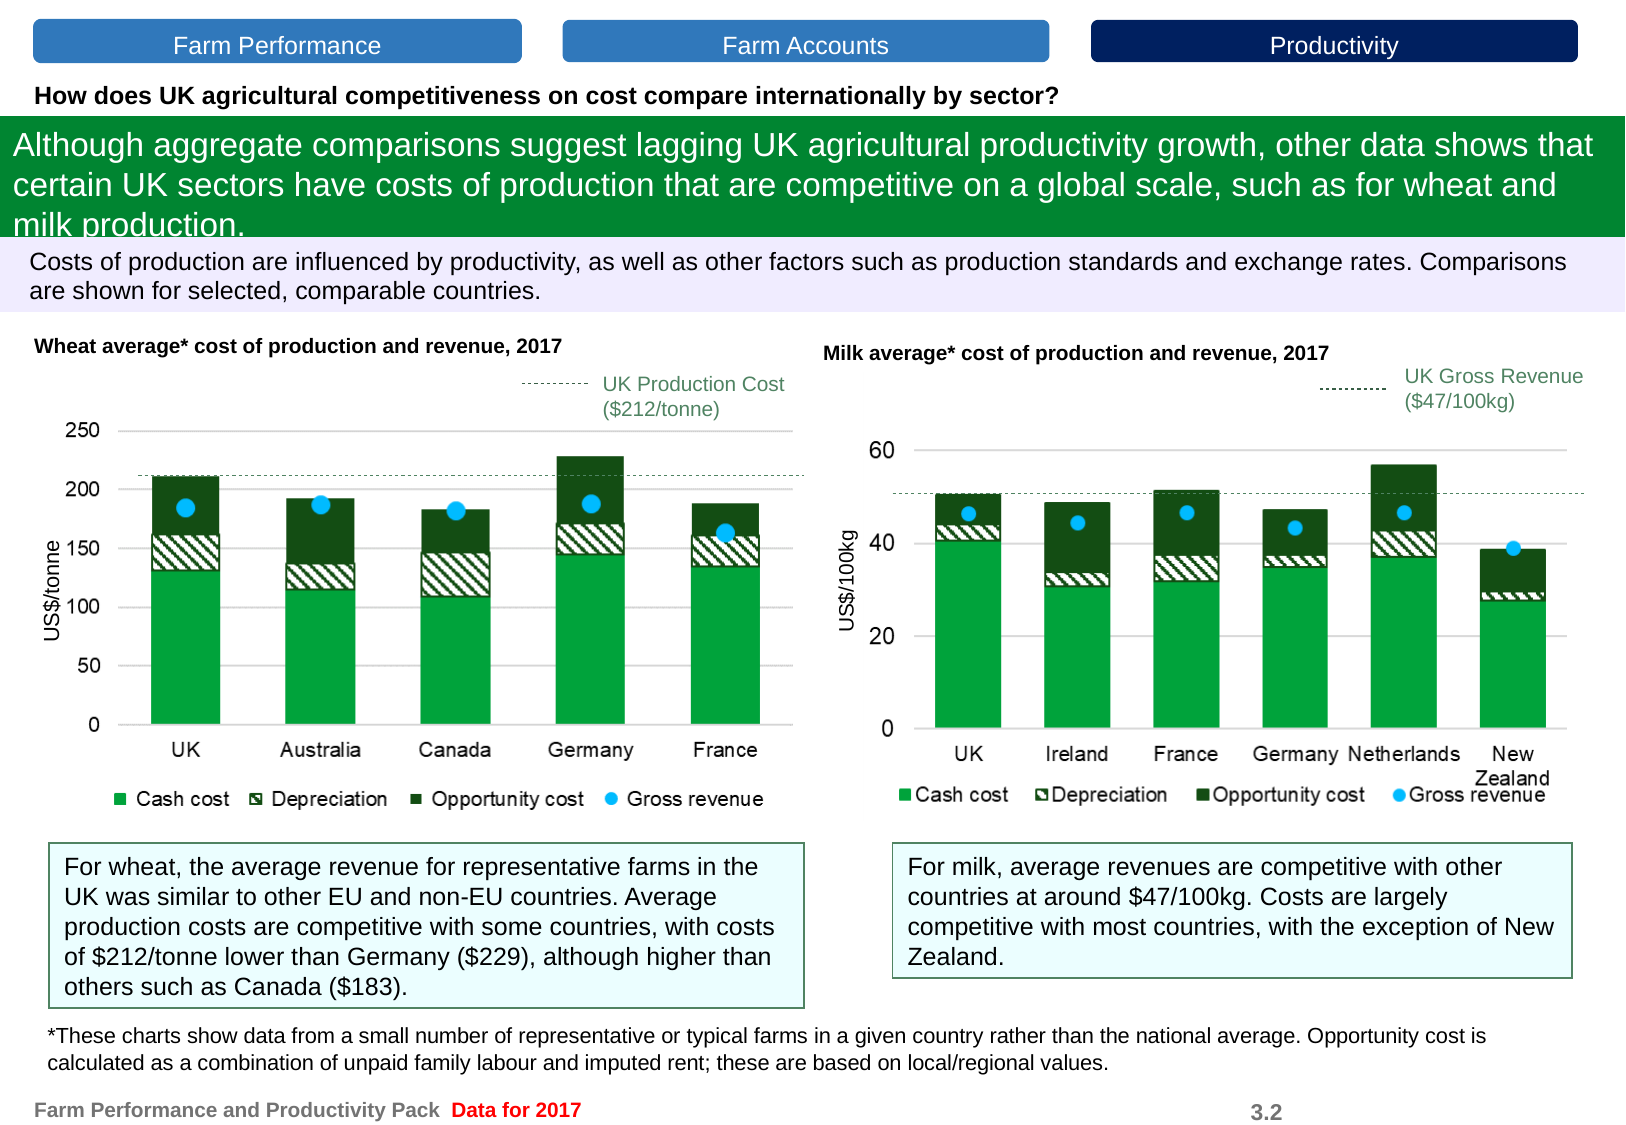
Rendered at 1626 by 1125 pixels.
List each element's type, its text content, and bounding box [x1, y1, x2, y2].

text_box Although aggregate comparisons suggest lagging UK agricultural productivity growth, other data shows that certain UK sectors have costs of production that are competitive on a global scale, such as for wheat and milk production. [0, 116, 1625, 237]
text_box *These charts show data from a small number of representative or typical farms in a given country rather than the national average. Opportunity cost is calculated as a combination of unpaid family labour and imputed rent; these are based on local/regional values. [32, 1014, 1512, 1108]
text_box Milk average* cost of production and revenue, 2017 [808, 332, 1621, 372]
text_box How does UK agricultural competitiveness on cost compare internationally by sector? [19, 72, 1086, 116]
text_box UK Gross Revenue ($47/100kg) [1389, 354, 1625, 421]
text_box Farm Performance and Productivity Pack Data for 2017 [34, 1097, 582, 1122]
text_box Productivity [1091, 19, 1578, 63]
text_box Costs of production are influenced by productivity, as well as other factors such as production standards and exchange rates. Comparisons are shown for selected, comparable countries. [0, 237, 1625, 312]
picture [862, 372, 1572, 821]
text_box For milk, average revenues are competitive with other countries at around $47/100kg. Costs are largely competitive with most countries, with the exception of New Zealand. [893, 843, 1572, 978]
text_box Farm Accounts [562, 19, 1050, 63]
text_box US$/100kg [825, 515, 865, 648]
text_box UK Production Cost ($212/tonne) [587, 363, 840, 430]
text_box US$/tonne [29, 518, 73, 658]
text_box For wheat, the average revenue for representative farms in the UK was similar to other EU and non-EU countries. Average production costs are competitive with some countries, with costs of $212/tonne lower than Germany ($229), although higher than others such as Canada ($183). [49, 843, 804, 1008]
text_box Farm Performance [34, 19, 521, 63]
text_box 3.2 [1235, 1081, 1602, 1125]
picture [62, 358, 797, 818]
text_box Wheat average* cost of production and revenue, 2017 [19, 325, 845, 365]
